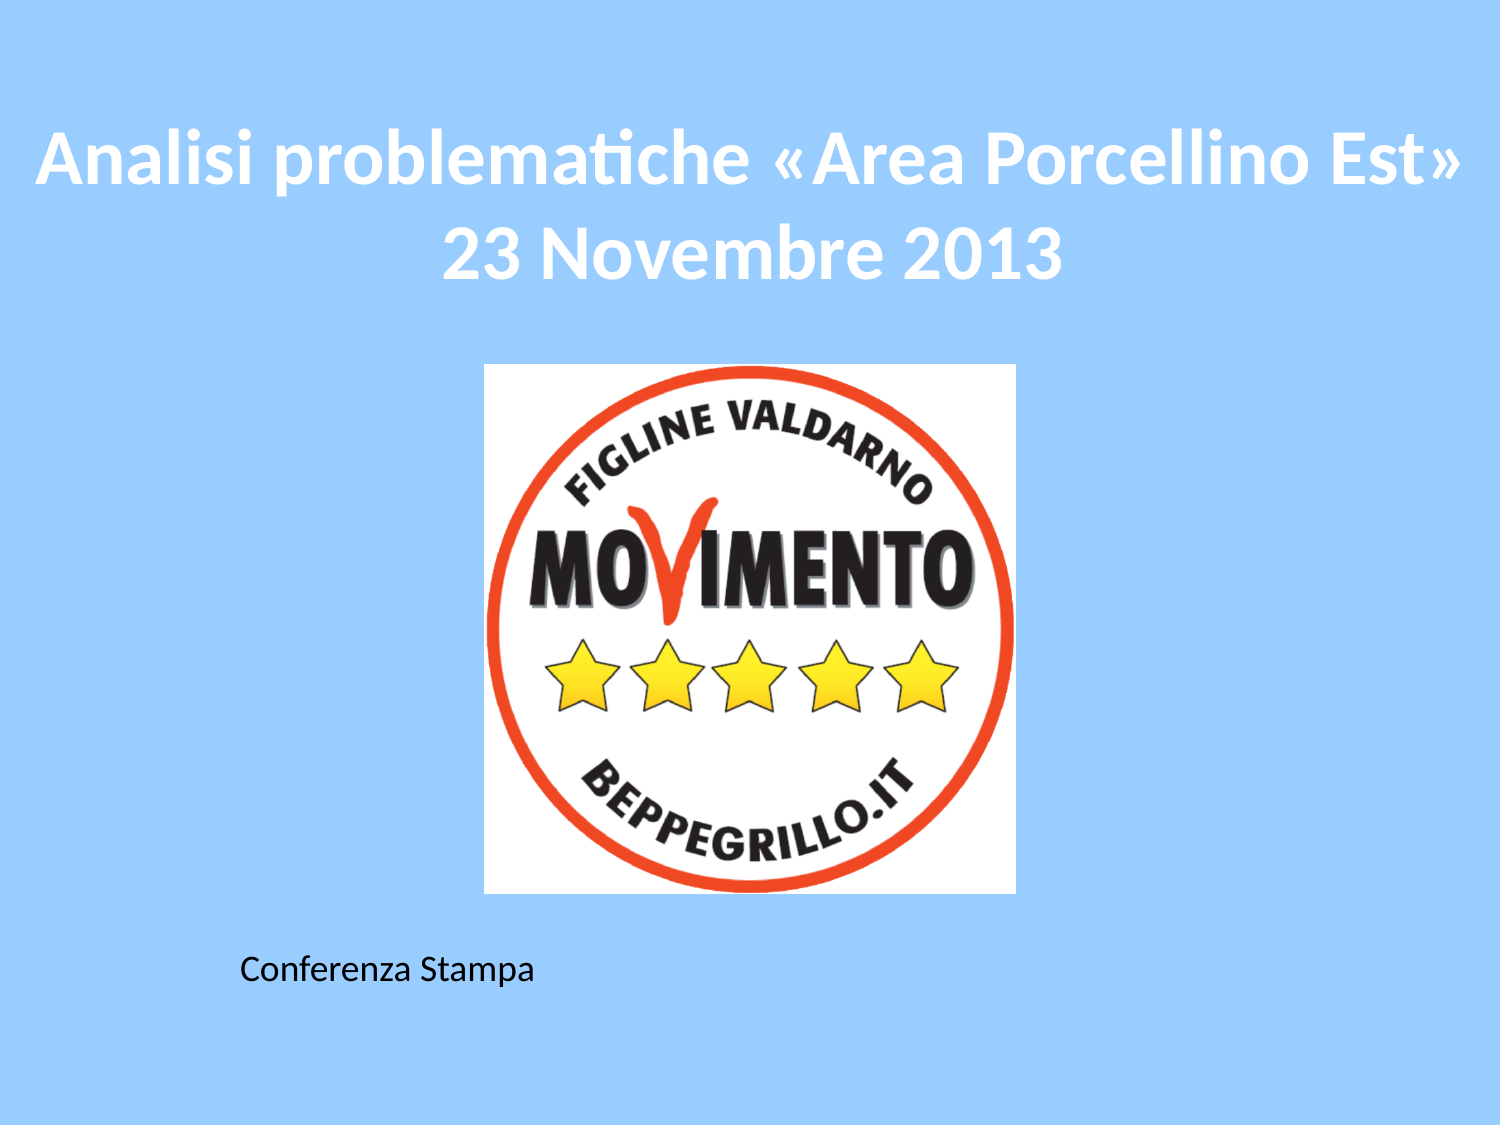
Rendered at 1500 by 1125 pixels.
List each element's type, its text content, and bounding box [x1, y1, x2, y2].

picture [484, 364, 1016, 894]
text_box Conferenza Stampa [224, 928, 1275, 1042]
title Analisi problematiche «Area Porcellino Est» 23 Novembre 2013 [5, 90, 1500, 398]
